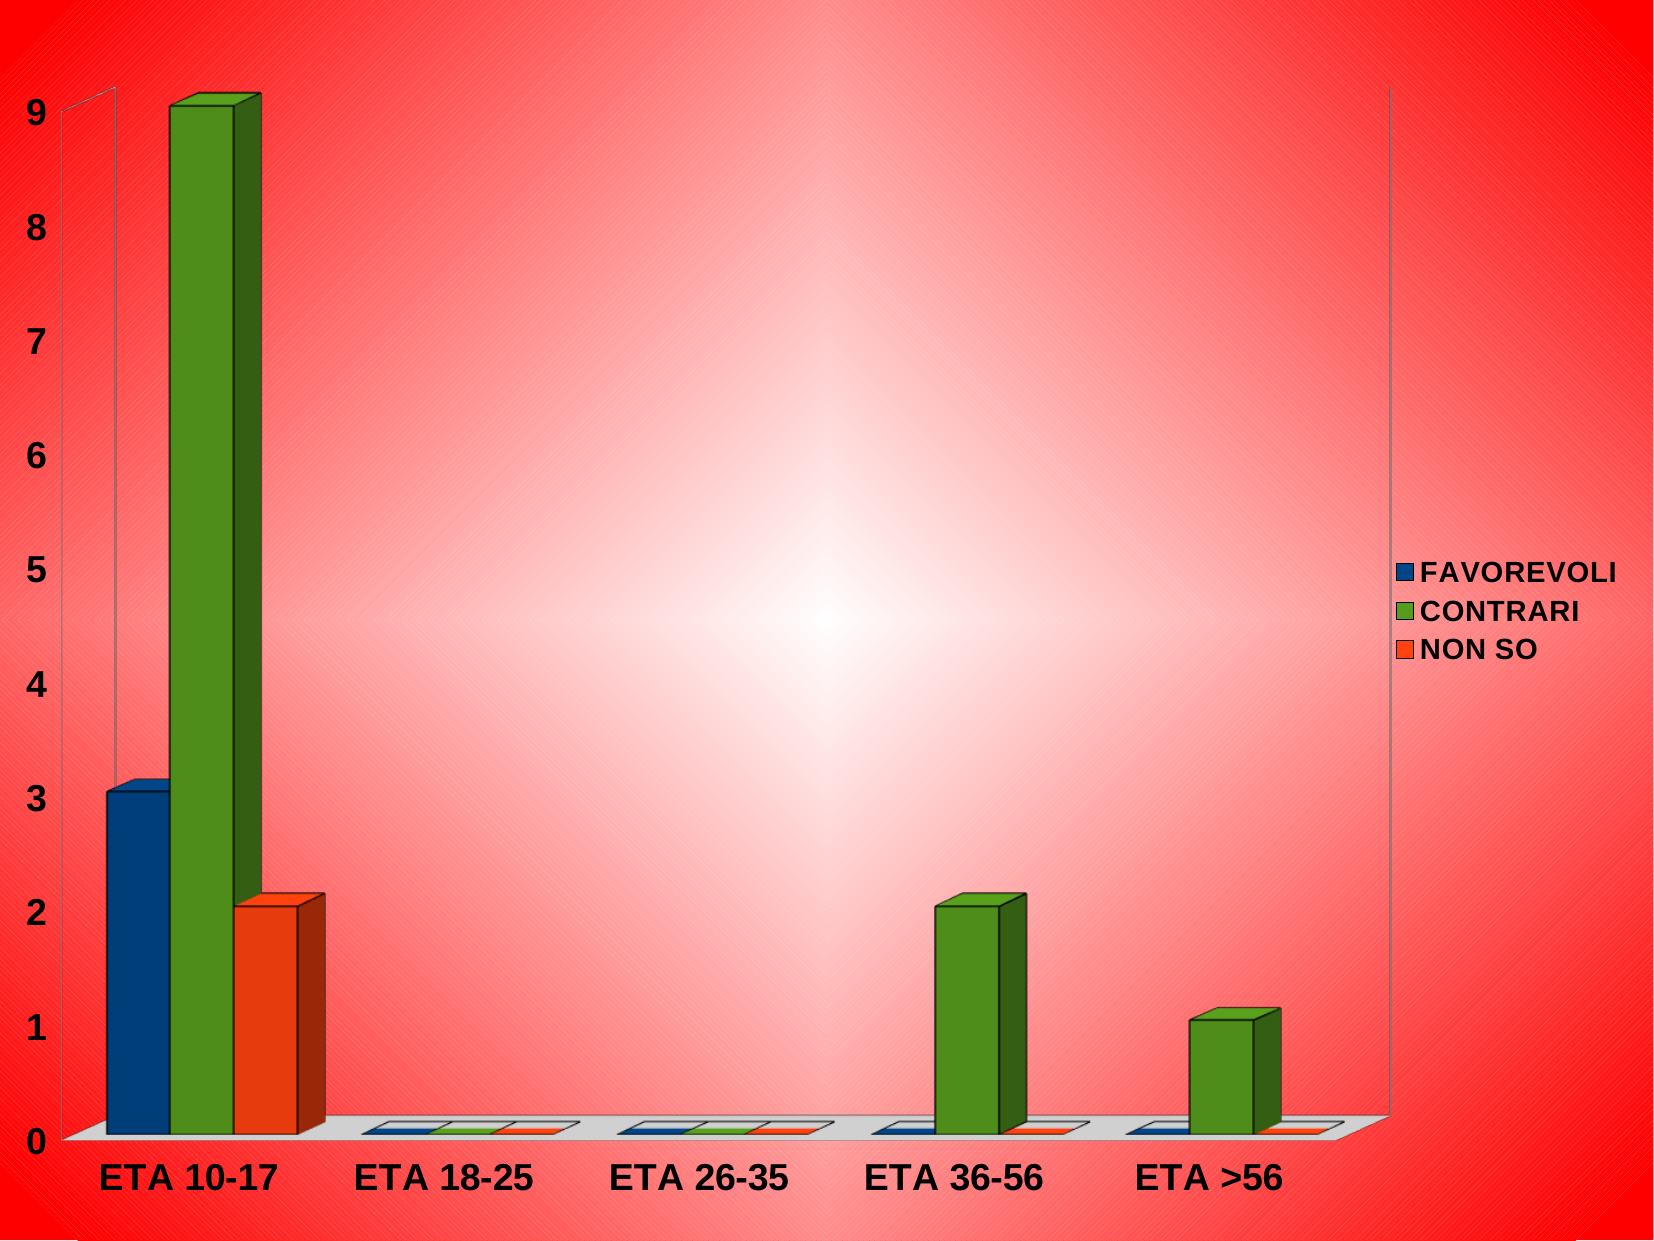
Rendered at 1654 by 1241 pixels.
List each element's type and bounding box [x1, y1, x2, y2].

chart [0, 29, 1648, 1211]
